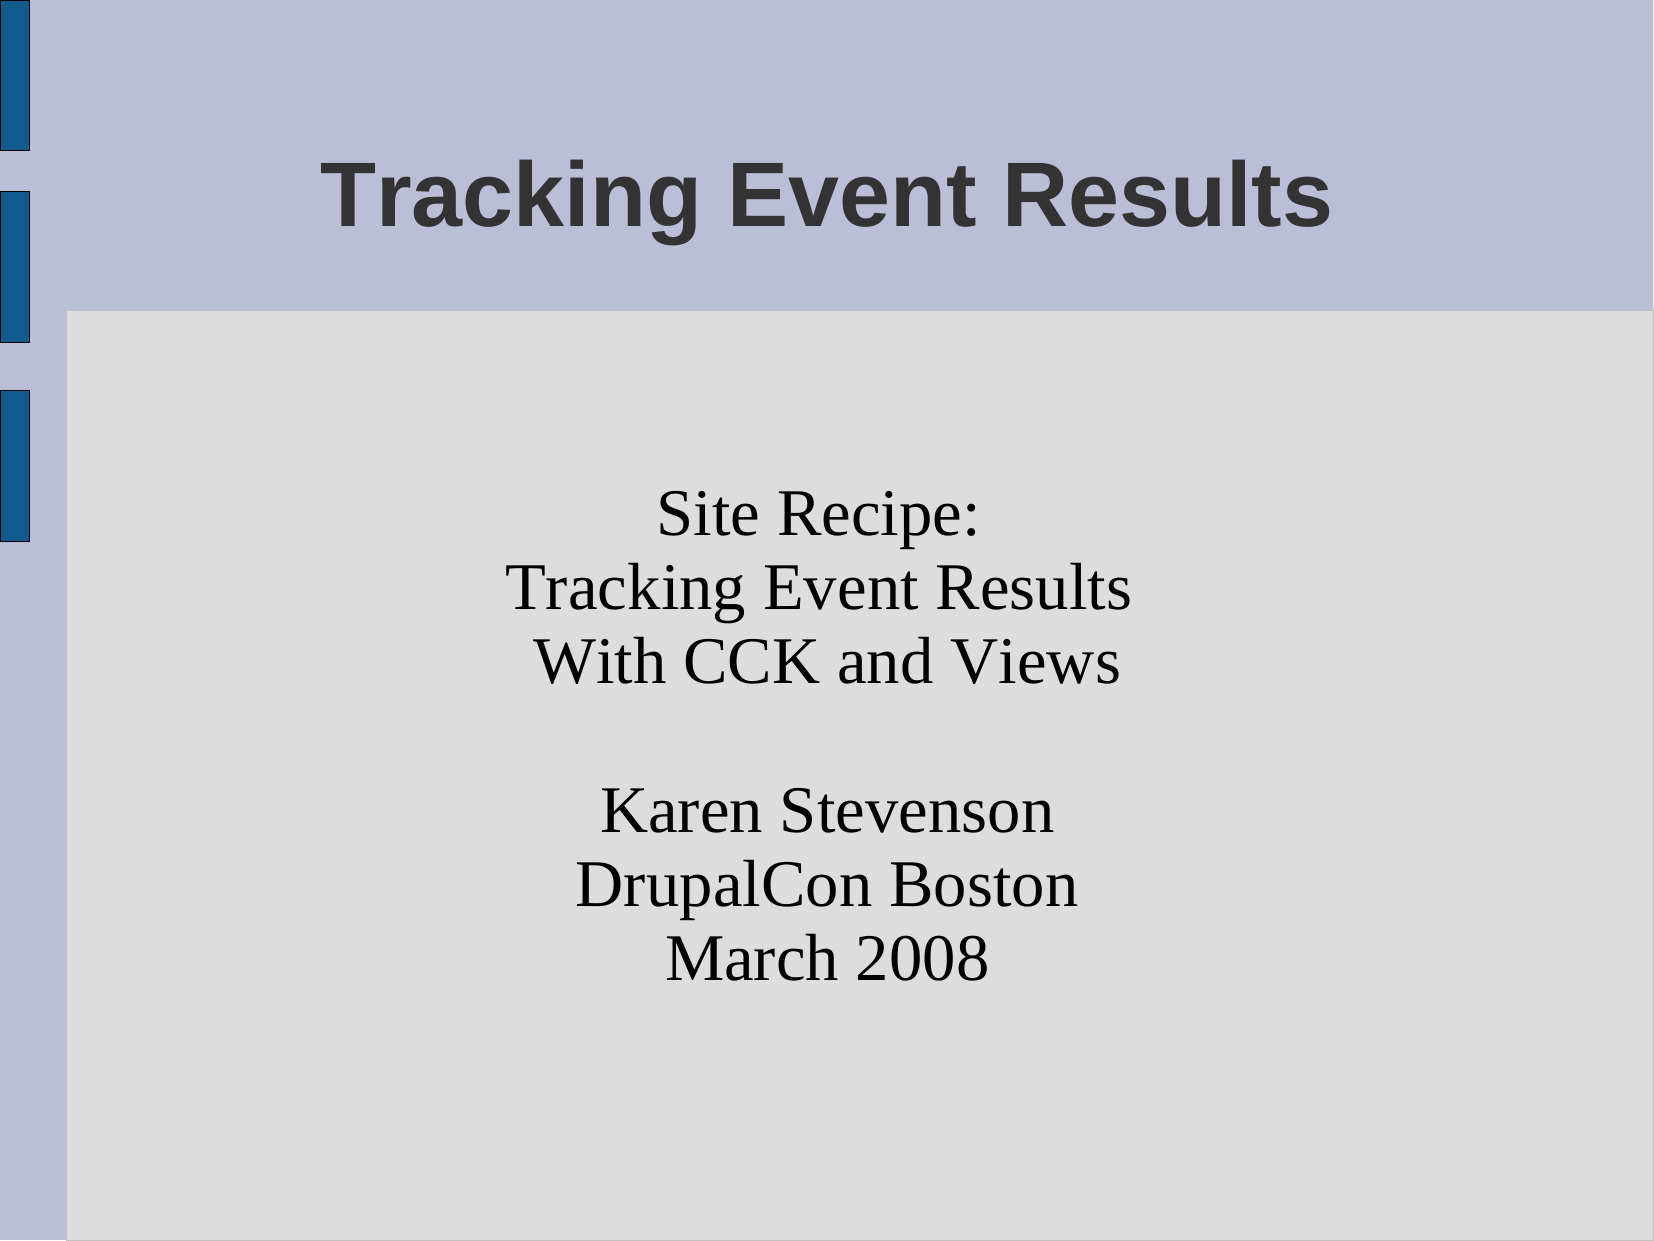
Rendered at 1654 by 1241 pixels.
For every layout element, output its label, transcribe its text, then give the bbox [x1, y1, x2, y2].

title Tracking Event Results [121, 91, 1534, 299]
subtitle Site Recipe: Tracking Event Results With CCK and Views Karen Stevenson DrupalCon Boston March 2008 [121, 344, 1534, 1127]
